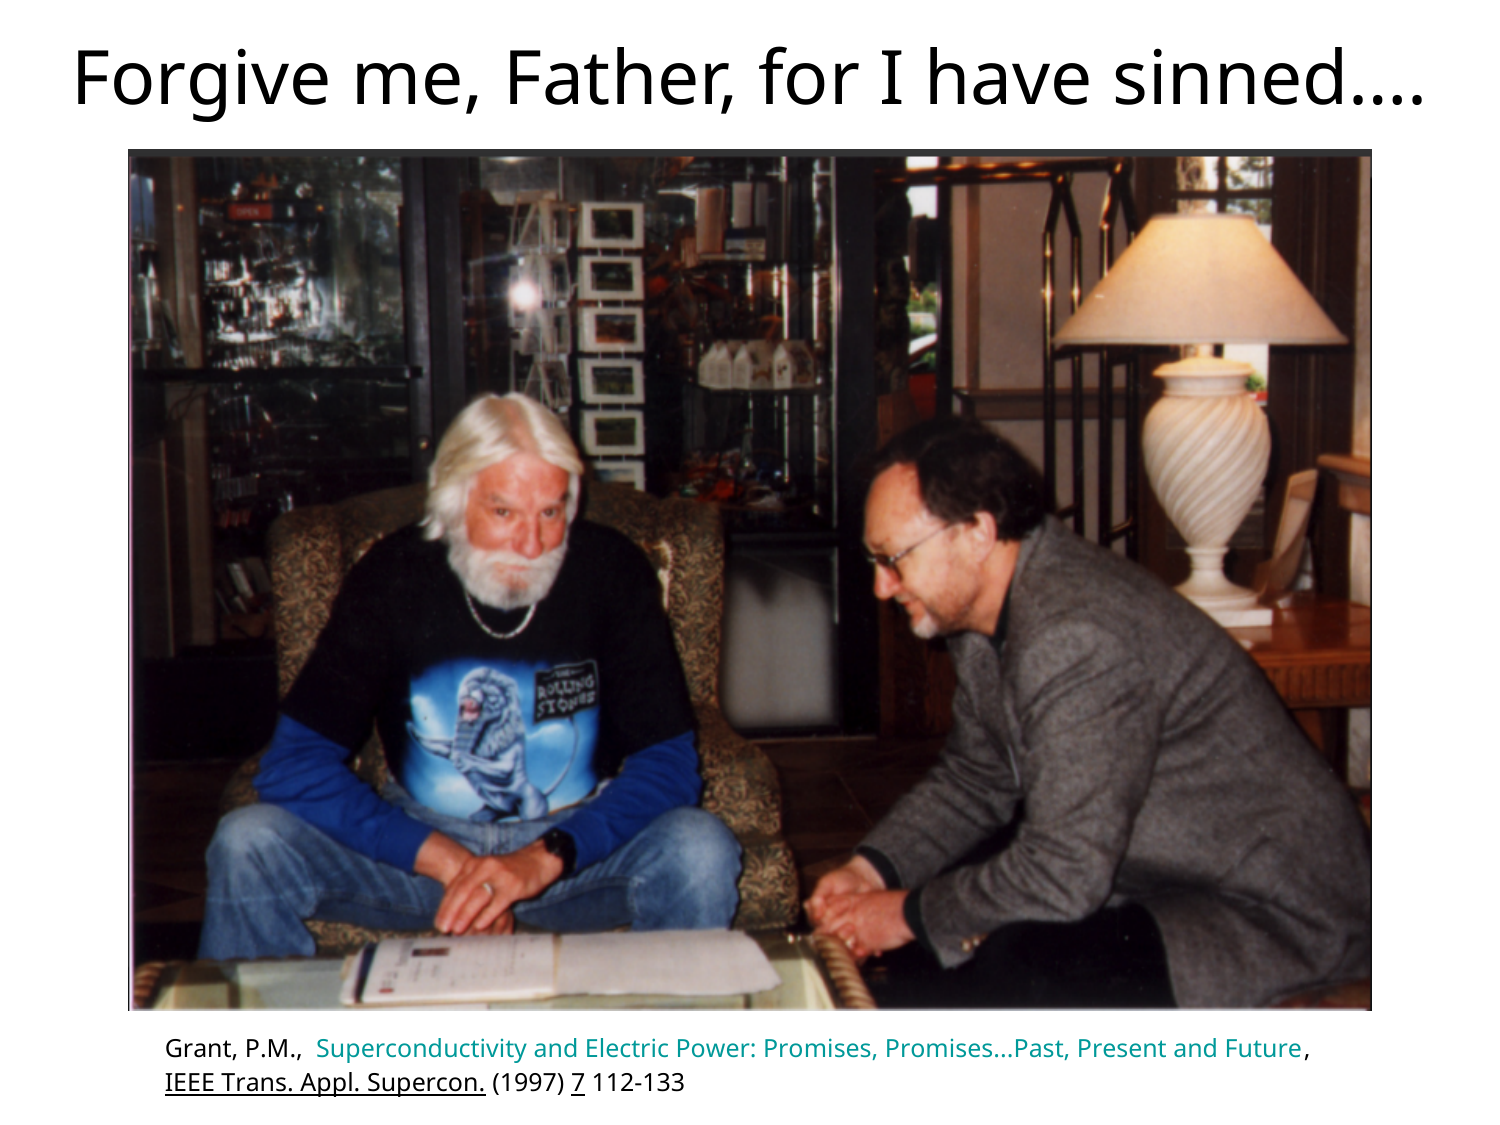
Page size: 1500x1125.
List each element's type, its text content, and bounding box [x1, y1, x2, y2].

text_box Grant, P.M., Superconductivity and Electric Power: Promises, Promises...Past, Present and Future, IEEE Trans. Appl. Supercon. (1997) 7 112-133 [150, 1025, 1351, 1105]
picture [128, 149, 1372, 1011]
title Forgive me, Father, for I have sinned…. [12, 12, 1488, 138]
